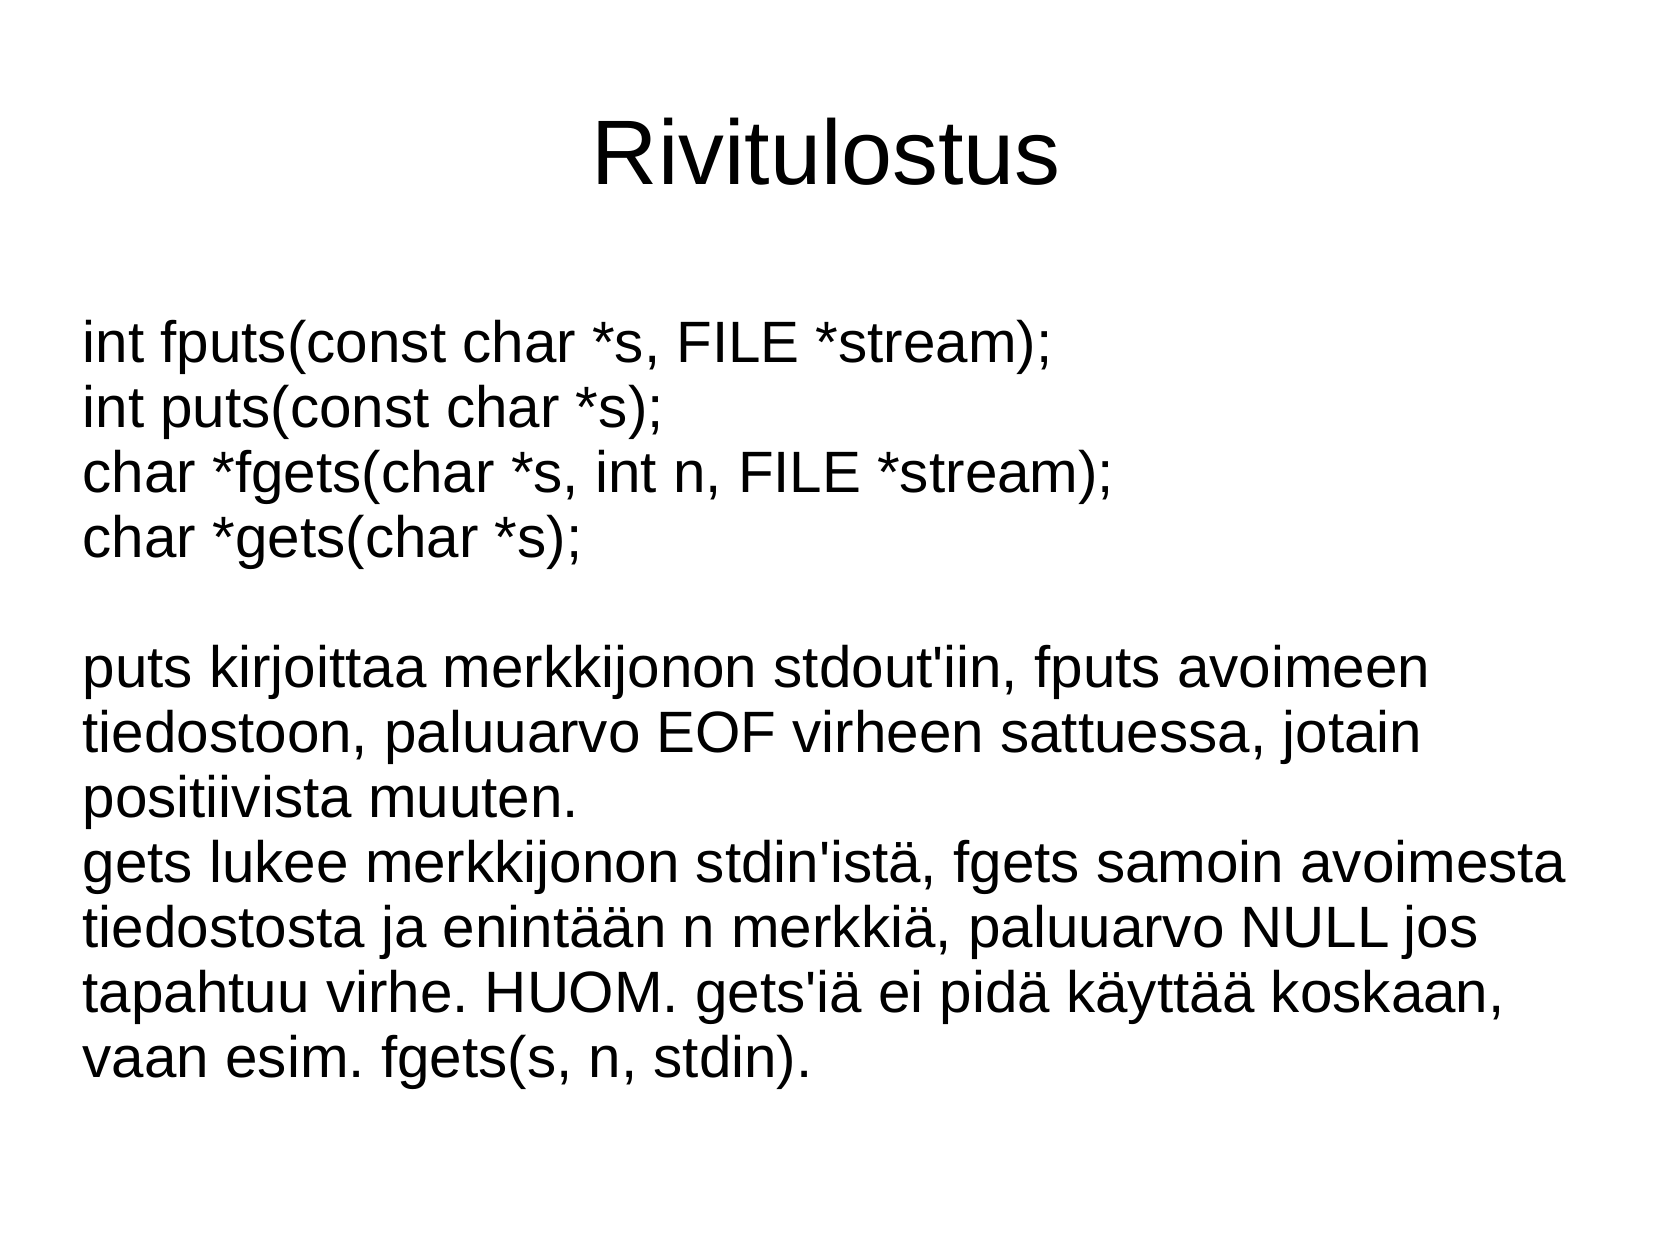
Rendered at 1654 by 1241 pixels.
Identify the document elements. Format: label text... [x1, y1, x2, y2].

title Rivitulostus [82, 56, 1571, 250]
subtitle int fputs(const char *s, FILE *stream); int puts(const char *s); char *fgets(char *s, int n, FILE *stream); char *gets(char *s); puts kirjoittaa merkkijonon stdout'iin, fputs avoimeen tiedostoon, paluuarvo EOF virheen sattuessa, jotain positiivista muuten. gets lukee merkkijonon stdin'istä, fgets samoin avoimesta tiedostosta ja enintään n merkkiä, paluuarvo NULL jos tapahtuu virhe. HUOM. gets'iä ei pidä käyttää koskaan, vaan esim. fgets(s, n, stdin). [82, 297, 1571, 1102]
